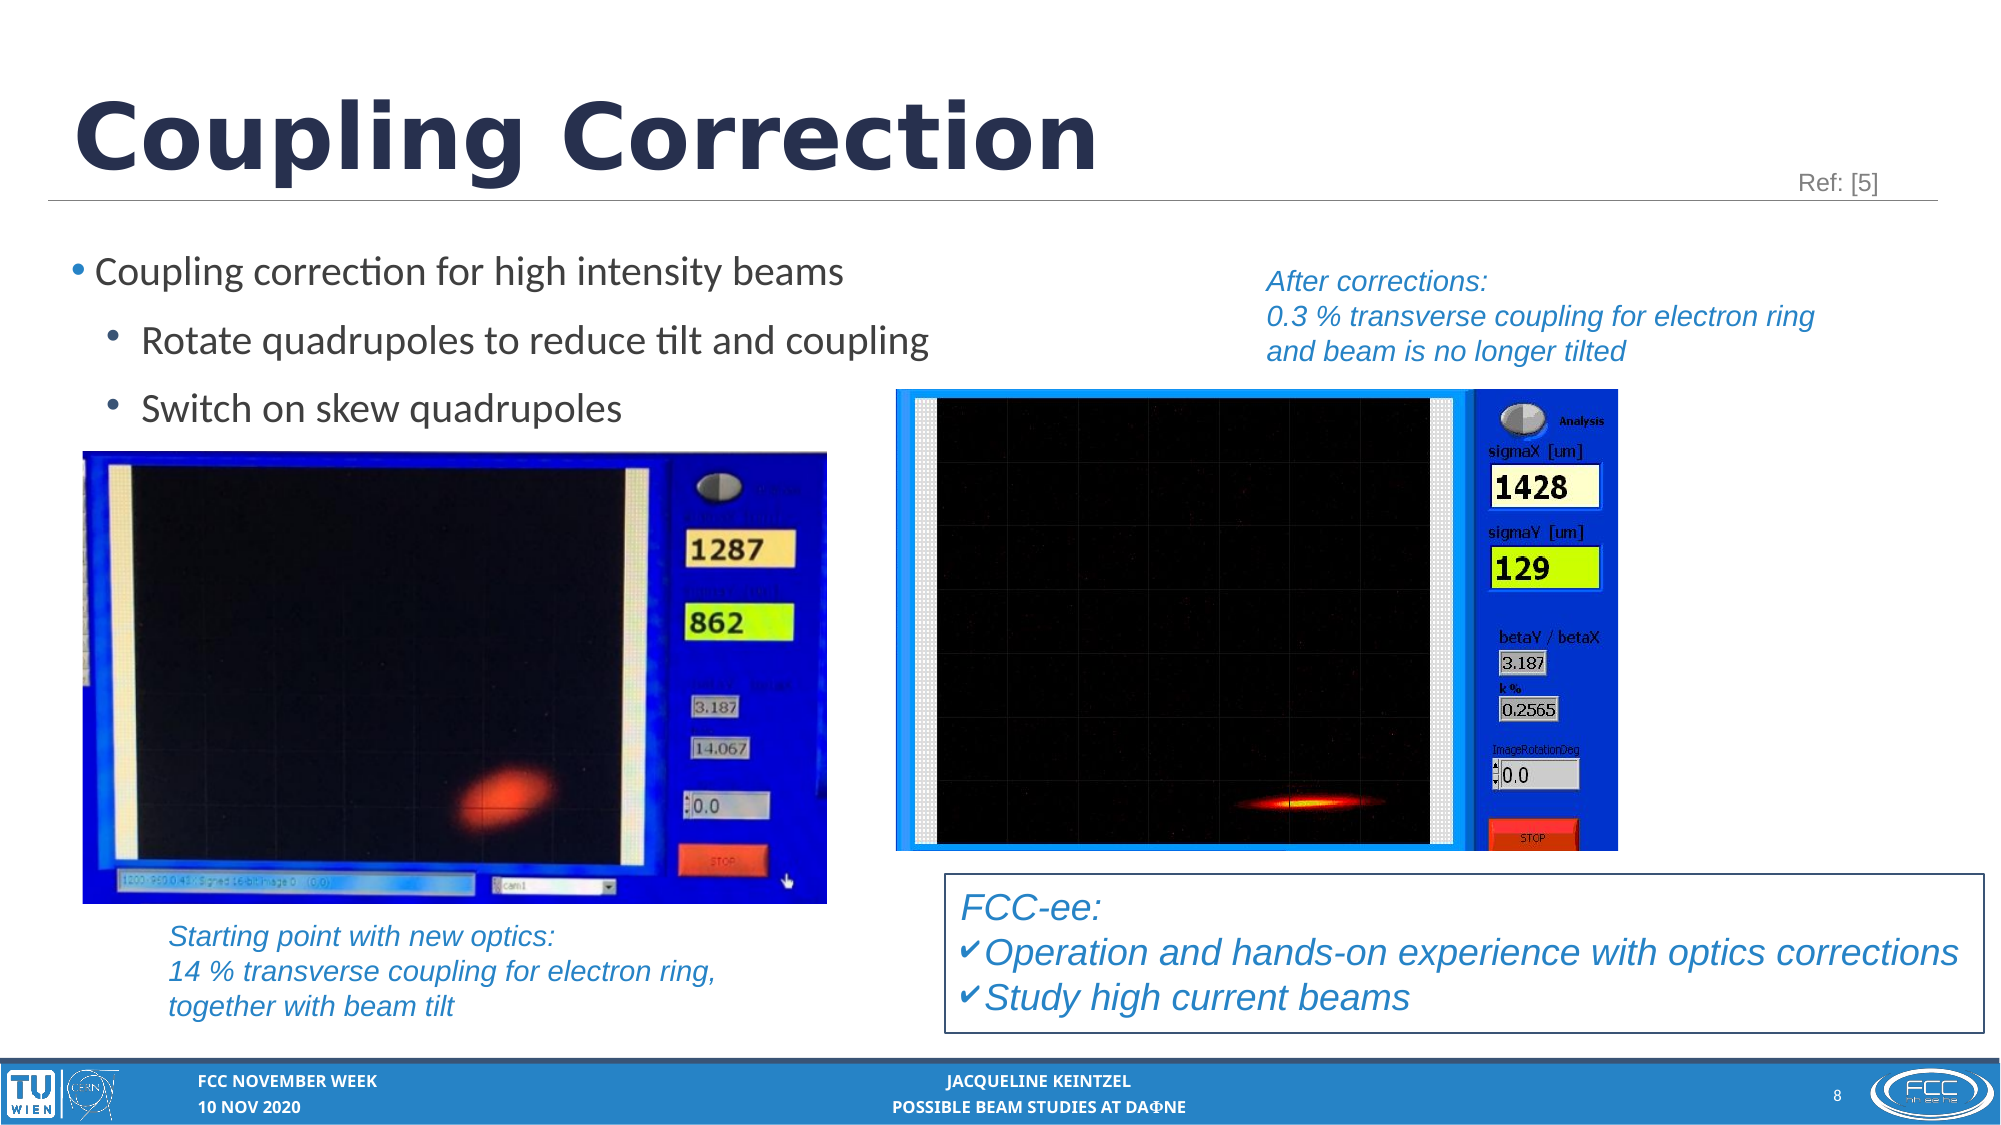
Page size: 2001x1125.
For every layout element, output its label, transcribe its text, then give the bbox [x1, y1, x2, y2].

text_box Coupling correction for high intensity beams Rotate quadrupoles to reduce tilt and coupling Switch on skew quadrupoles [70, 242, 1501, 638]
text_box After corrections: 0.3 % transverse coupling for electron ring and beam is no longer tilted [1251, 254, 1867, 390]
picture [1869, 1067, 1997, 1122]
picture [82, 451, 827, 904]
text_box Coupling Correction [58, 70, 1925, 201]
text_box FCC-ee: Operation and hands-on experience with optics corrections Study high current beams [944, 874, 1985, 1034]
picture [7, 1070, 55, 1118]
picture [67, 1069, 119, 1121]
text_box Starting point with new optics: 14 % transverse coupling for electron ring, together with beam tilt [153, 910, 768, 1028]
text_box Ref: [5] [1783, 159, 1967, 219]
picture [895, 389, 1619, 851]
